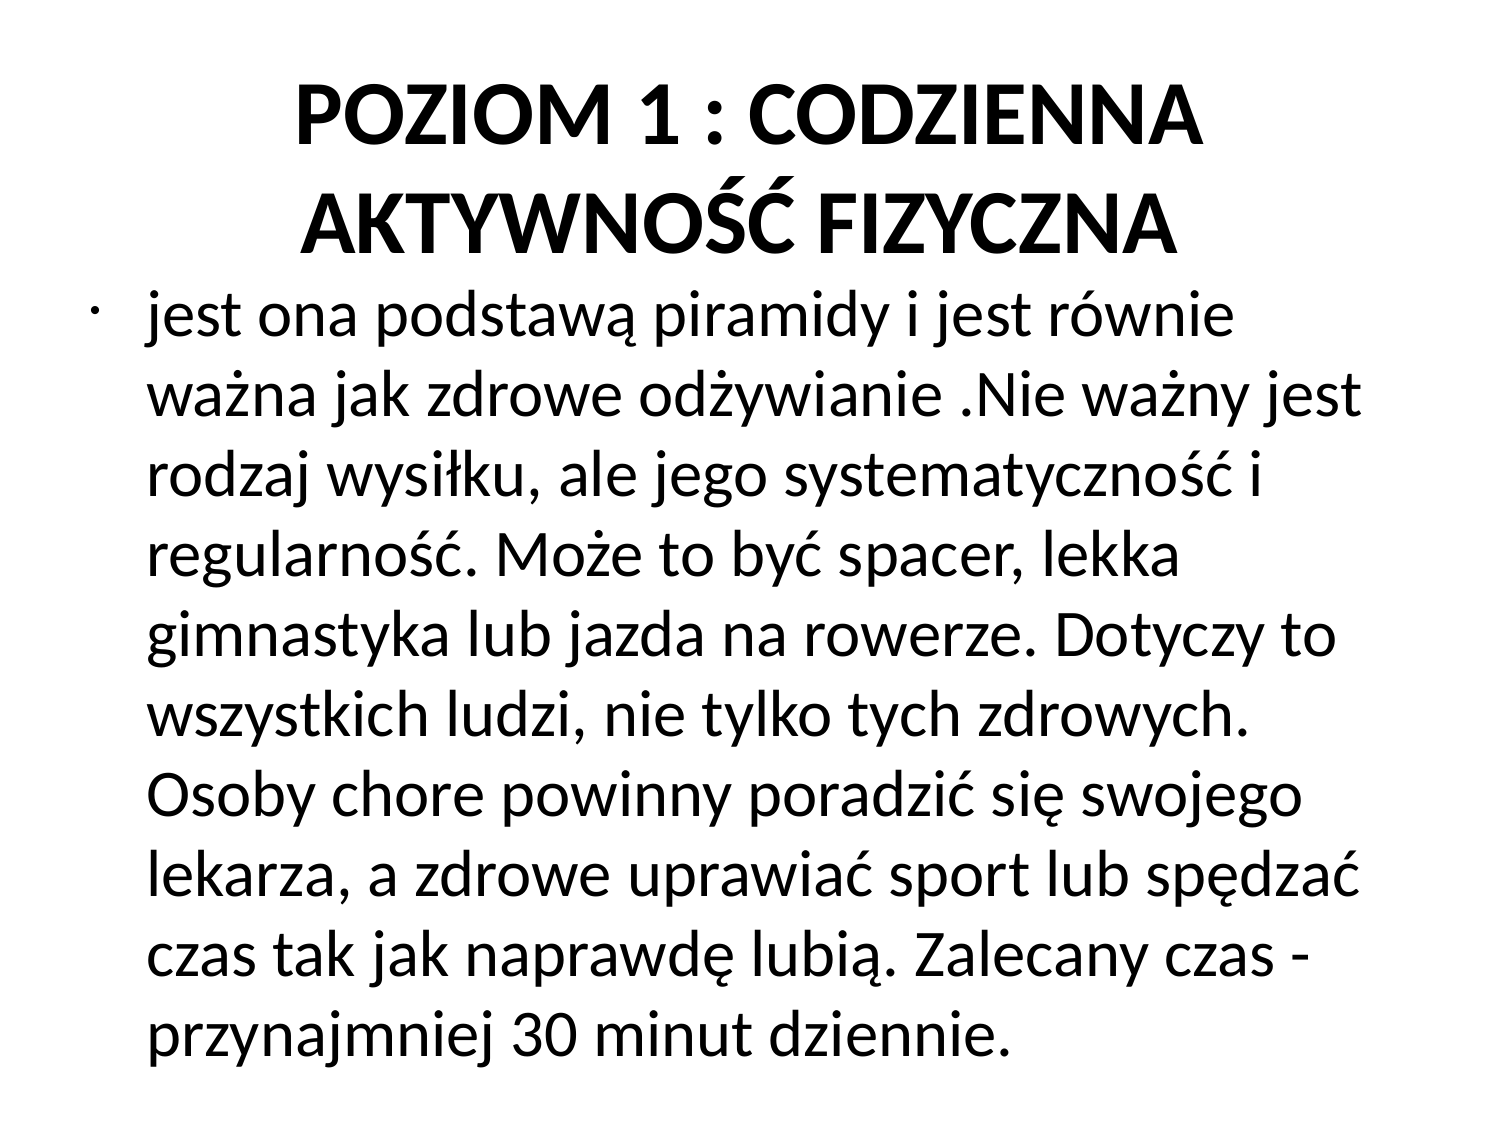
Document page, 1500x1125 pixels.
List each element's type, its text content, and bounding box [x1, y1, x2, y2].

title POZIOM 1 : CODZIENNA AKTYWNOŚĆ FIZYCZNA [75, 45, 1425, 233]
list jest ona podstawą piramidy i jest równie ważna jak zdrowe odżywianie .Nie ważny jest rodzaj wysiłku, ale jego systematyczność i regularność. Może to być spacer, lekka gimnastyka lub jazda na rowerze. Dotyczy to wszystkich ludzi, nie tylko tych zdrowych. Osoby chore powinny poradzić się swojego lekarza, a zdrowe uprawiać sport lub spędzać czas tak jak naprawdę lubią. Zalecany czas - przynajmniej 30 minut dziennie. [75, 262, 1425, 1005]
